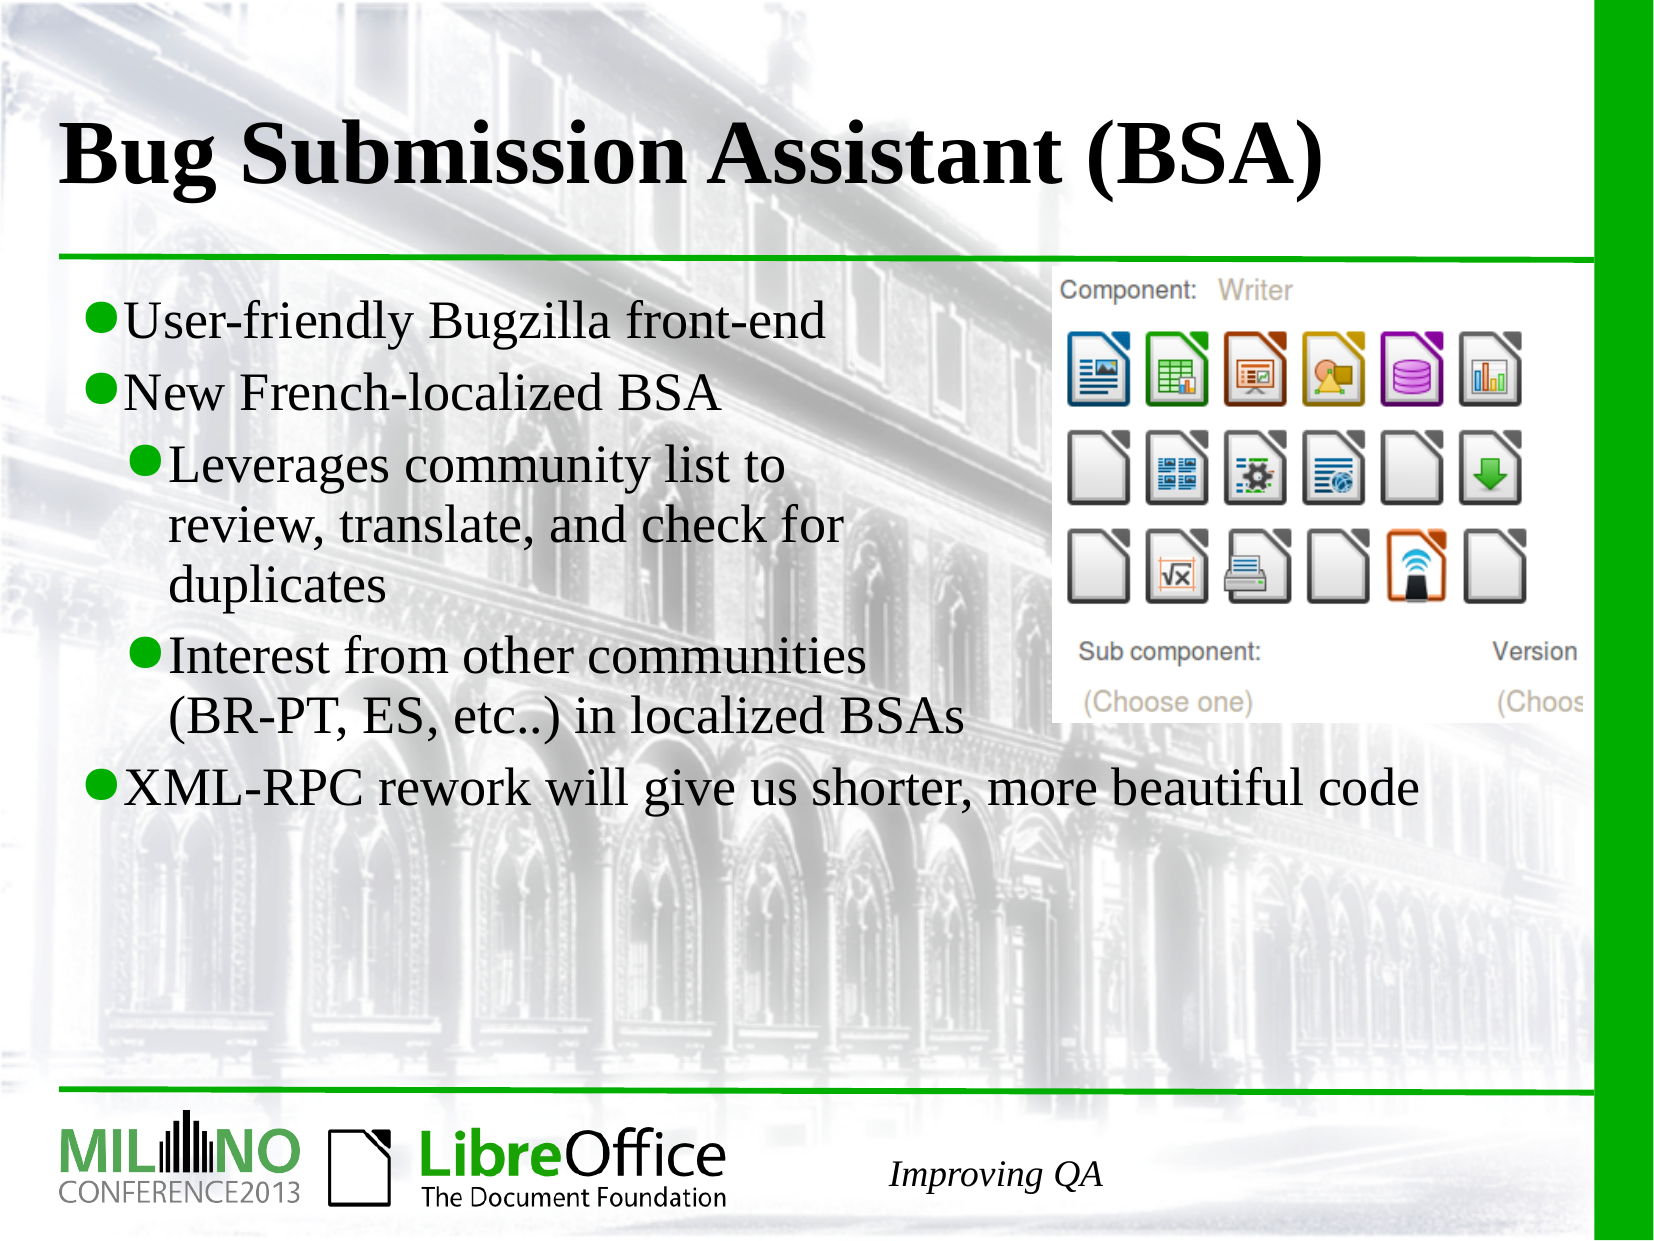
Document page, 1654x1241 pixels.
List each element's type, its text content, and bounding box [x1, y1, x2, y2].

title Bug Submission Assistant (BSA) [59, 49, 1548, 257]
list User-friendly Bugzilla front-end New French-localized BSA Leverages community list to review, translate, and check for duplicates Interest from other communities (BR-PT, ES, etc..) in localized BSAs XML-RPC rework will give us shorter, more beautiful code [35, 290, 1524, 1010]
picture [0, 1, 1594, 1241]
